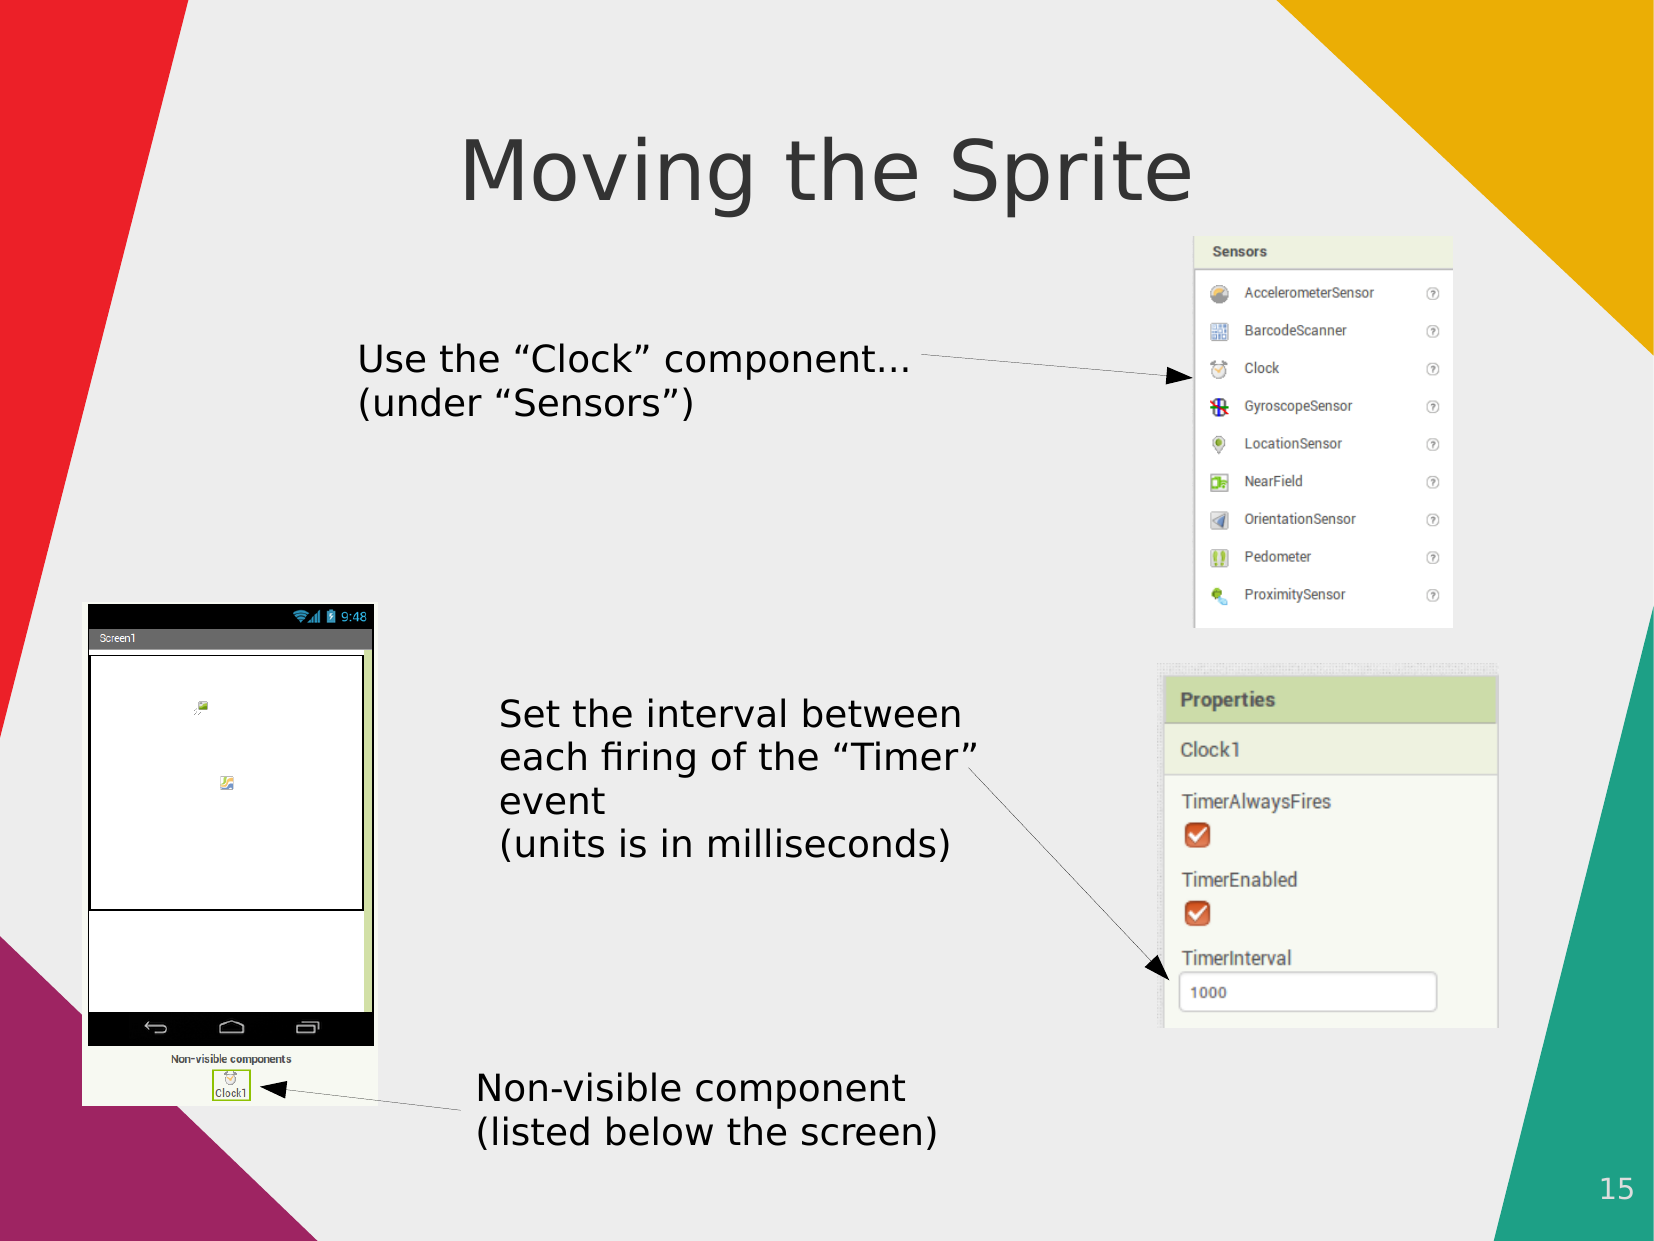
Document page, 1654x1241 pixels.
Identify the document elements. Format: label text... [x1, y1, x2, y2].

picture [82, 602, 378, 1106]
text_box Use the “Clock” component... (under “Sensors”) [342, 330, 993, 433]
picture [1157, 663, 1499, 1028]
text_box Set the interval between each firing of the “Timer” event (units is in milliseconds) [484, 685, 1016, 918]
title Moving the Sprite [114, 73, 1539, 271]
text_box Non-visible component (listed below the screen) [460, 1059, 1040, 1205]
picture [1192, 236, 1453, 628]
